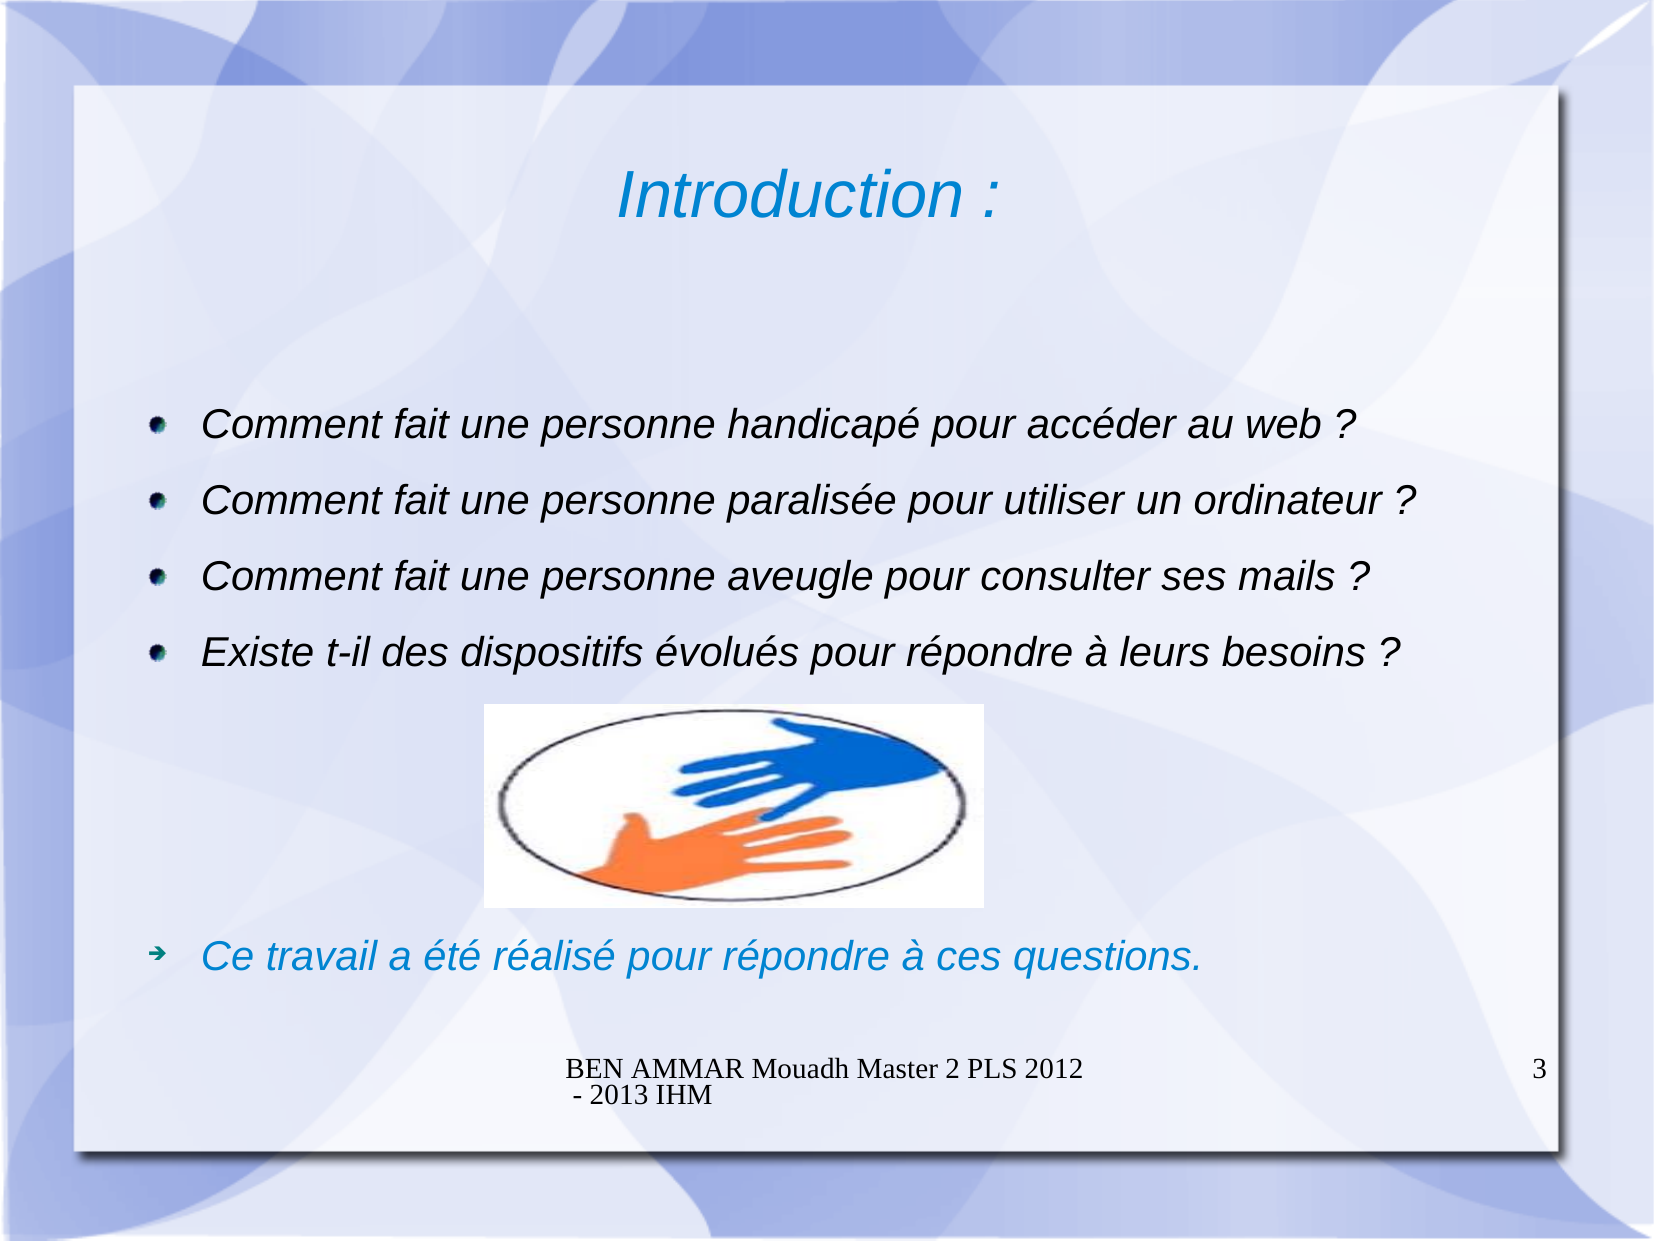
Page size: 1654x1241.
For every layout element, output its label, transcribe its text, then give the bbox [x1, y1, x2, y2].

title Introduction : [82, 90, 1536, 298]
list Comment fait une personne handicapé pour accéder au web ? Comment fait une personne paralisée pour utiliser un ordinateur ? Comment fait une personne aveugle pour consulter ses mails ? Existe t-il des dispositifs évolués pour répondre à leurs besoins ? Ce travail a été réalisé pour répondre à ces questions. [129, 324, 1489, 1236]
picture [0, 0, 1654, 1241]
